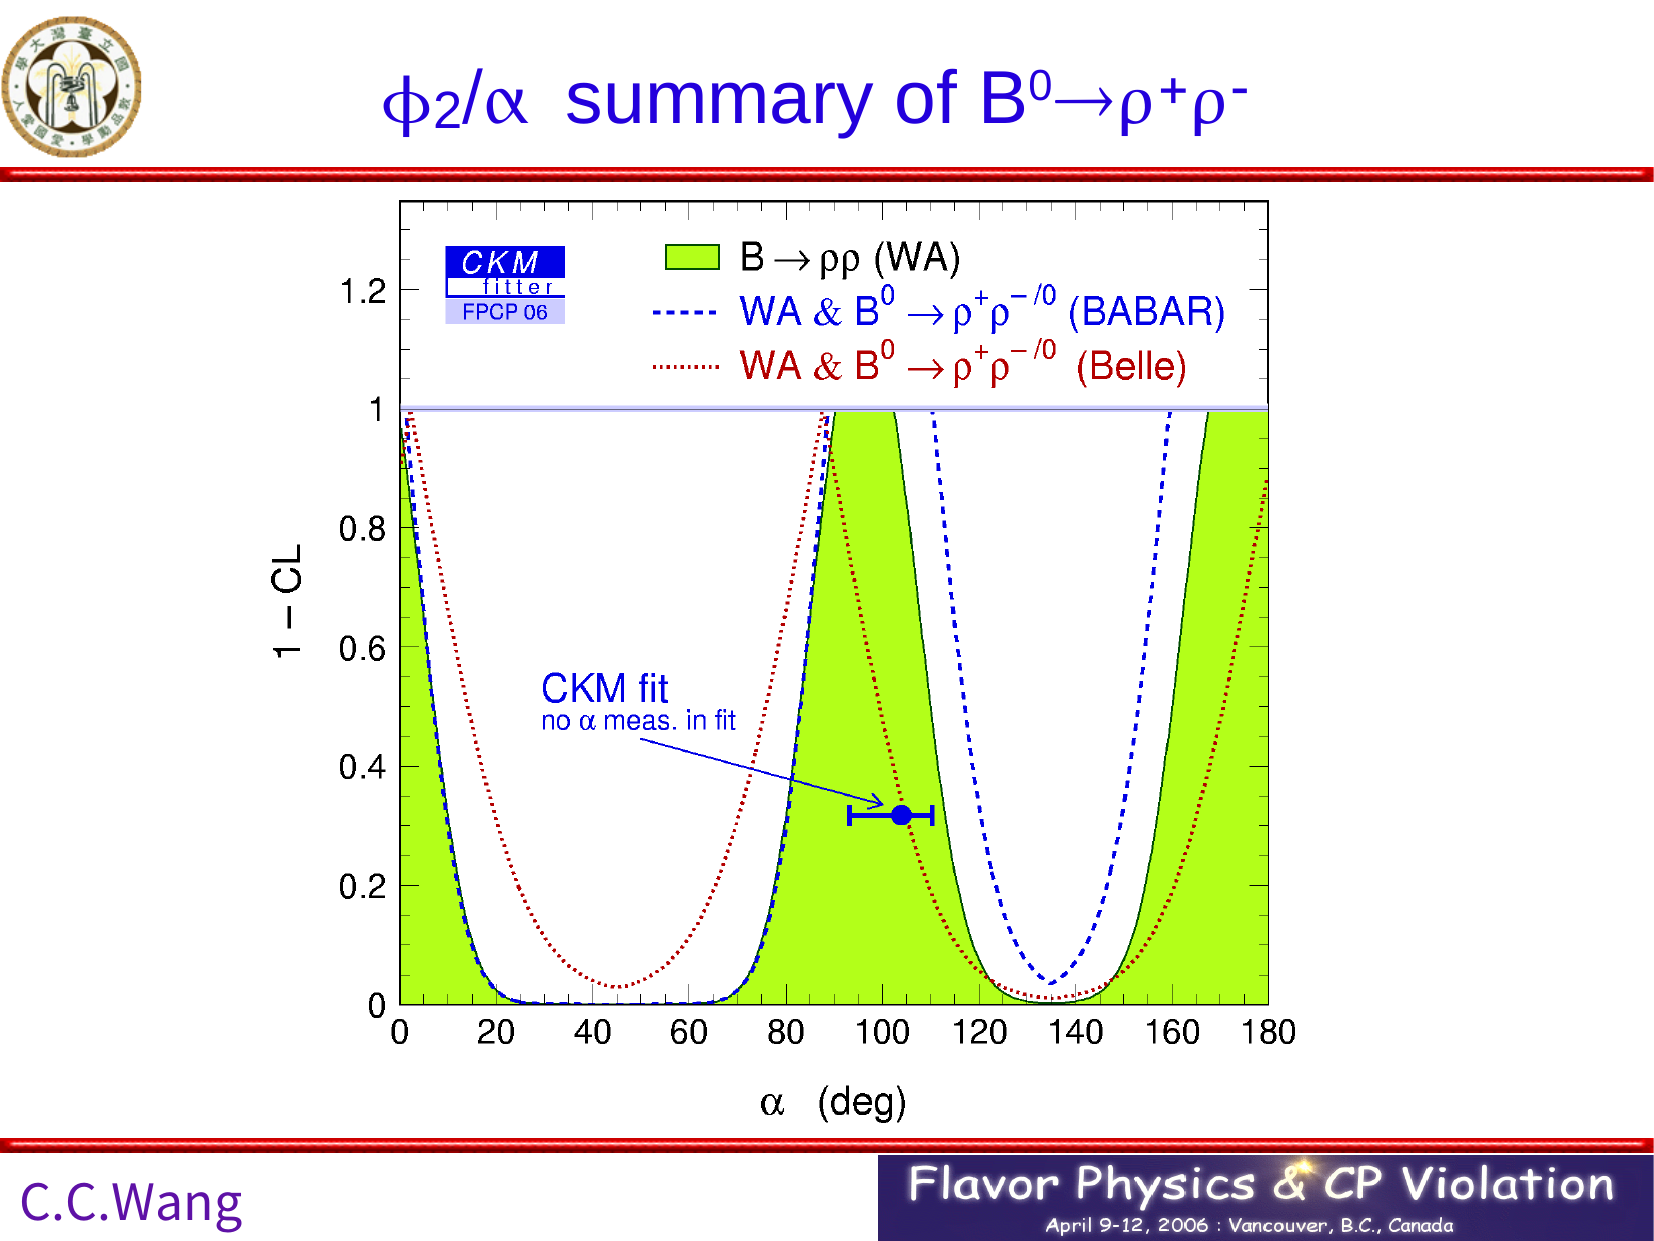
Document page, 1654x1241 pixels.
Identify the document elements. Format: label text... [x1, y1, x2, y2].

picture [0, 167, 1654, 182]
picture [271, 200, 1295, 1123]
picture [0, 15, 143, 159]
title 2/ summary of B0+- [107, 22, 1520, 173]
picture [0, 1138, 1654, 1153]
picture [878, 1155, 1654, 1241]
